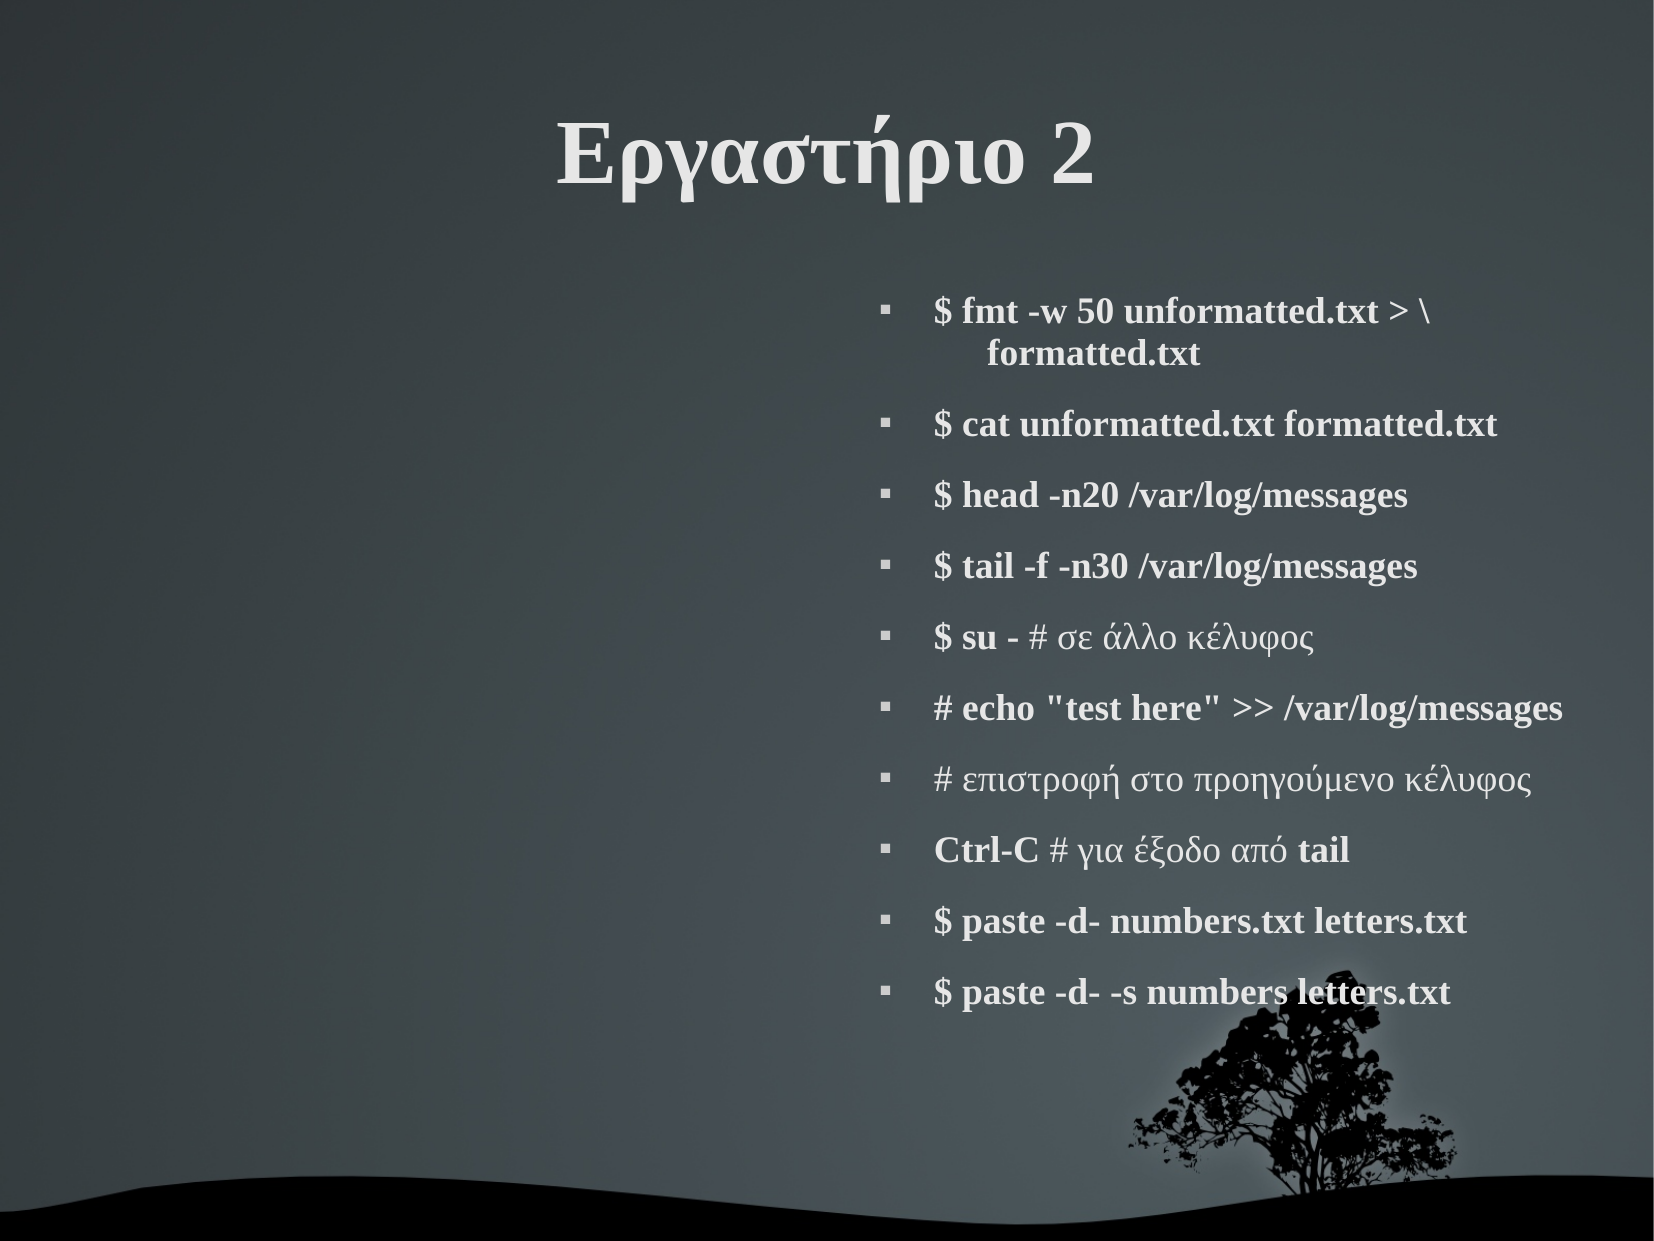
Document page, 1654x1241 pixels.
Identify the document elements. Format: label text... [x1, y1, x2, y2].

picture [0, 0, 1654, 1241]
title Εργαστήριο 2 [82, 49, 1571, 257]
list $ fmt -w 50 unformatted.txt > \ formatted.txt $ cat unformatted.txt formatted.txt $ head -n20 /var/log/messages $ tail -f -n30 /var/log/messages $ su - # σε άλλο κέλυφος # echo "test here" >> /var/log/messages # επιστροφή στο προηγούμενο κέλυφος Ctrl-C # για έξοδο από tail $ paste -d- numbers.txt letters.txt $ paste -d- -s numbers letters.txt [845, 290, 1572, 1109]
